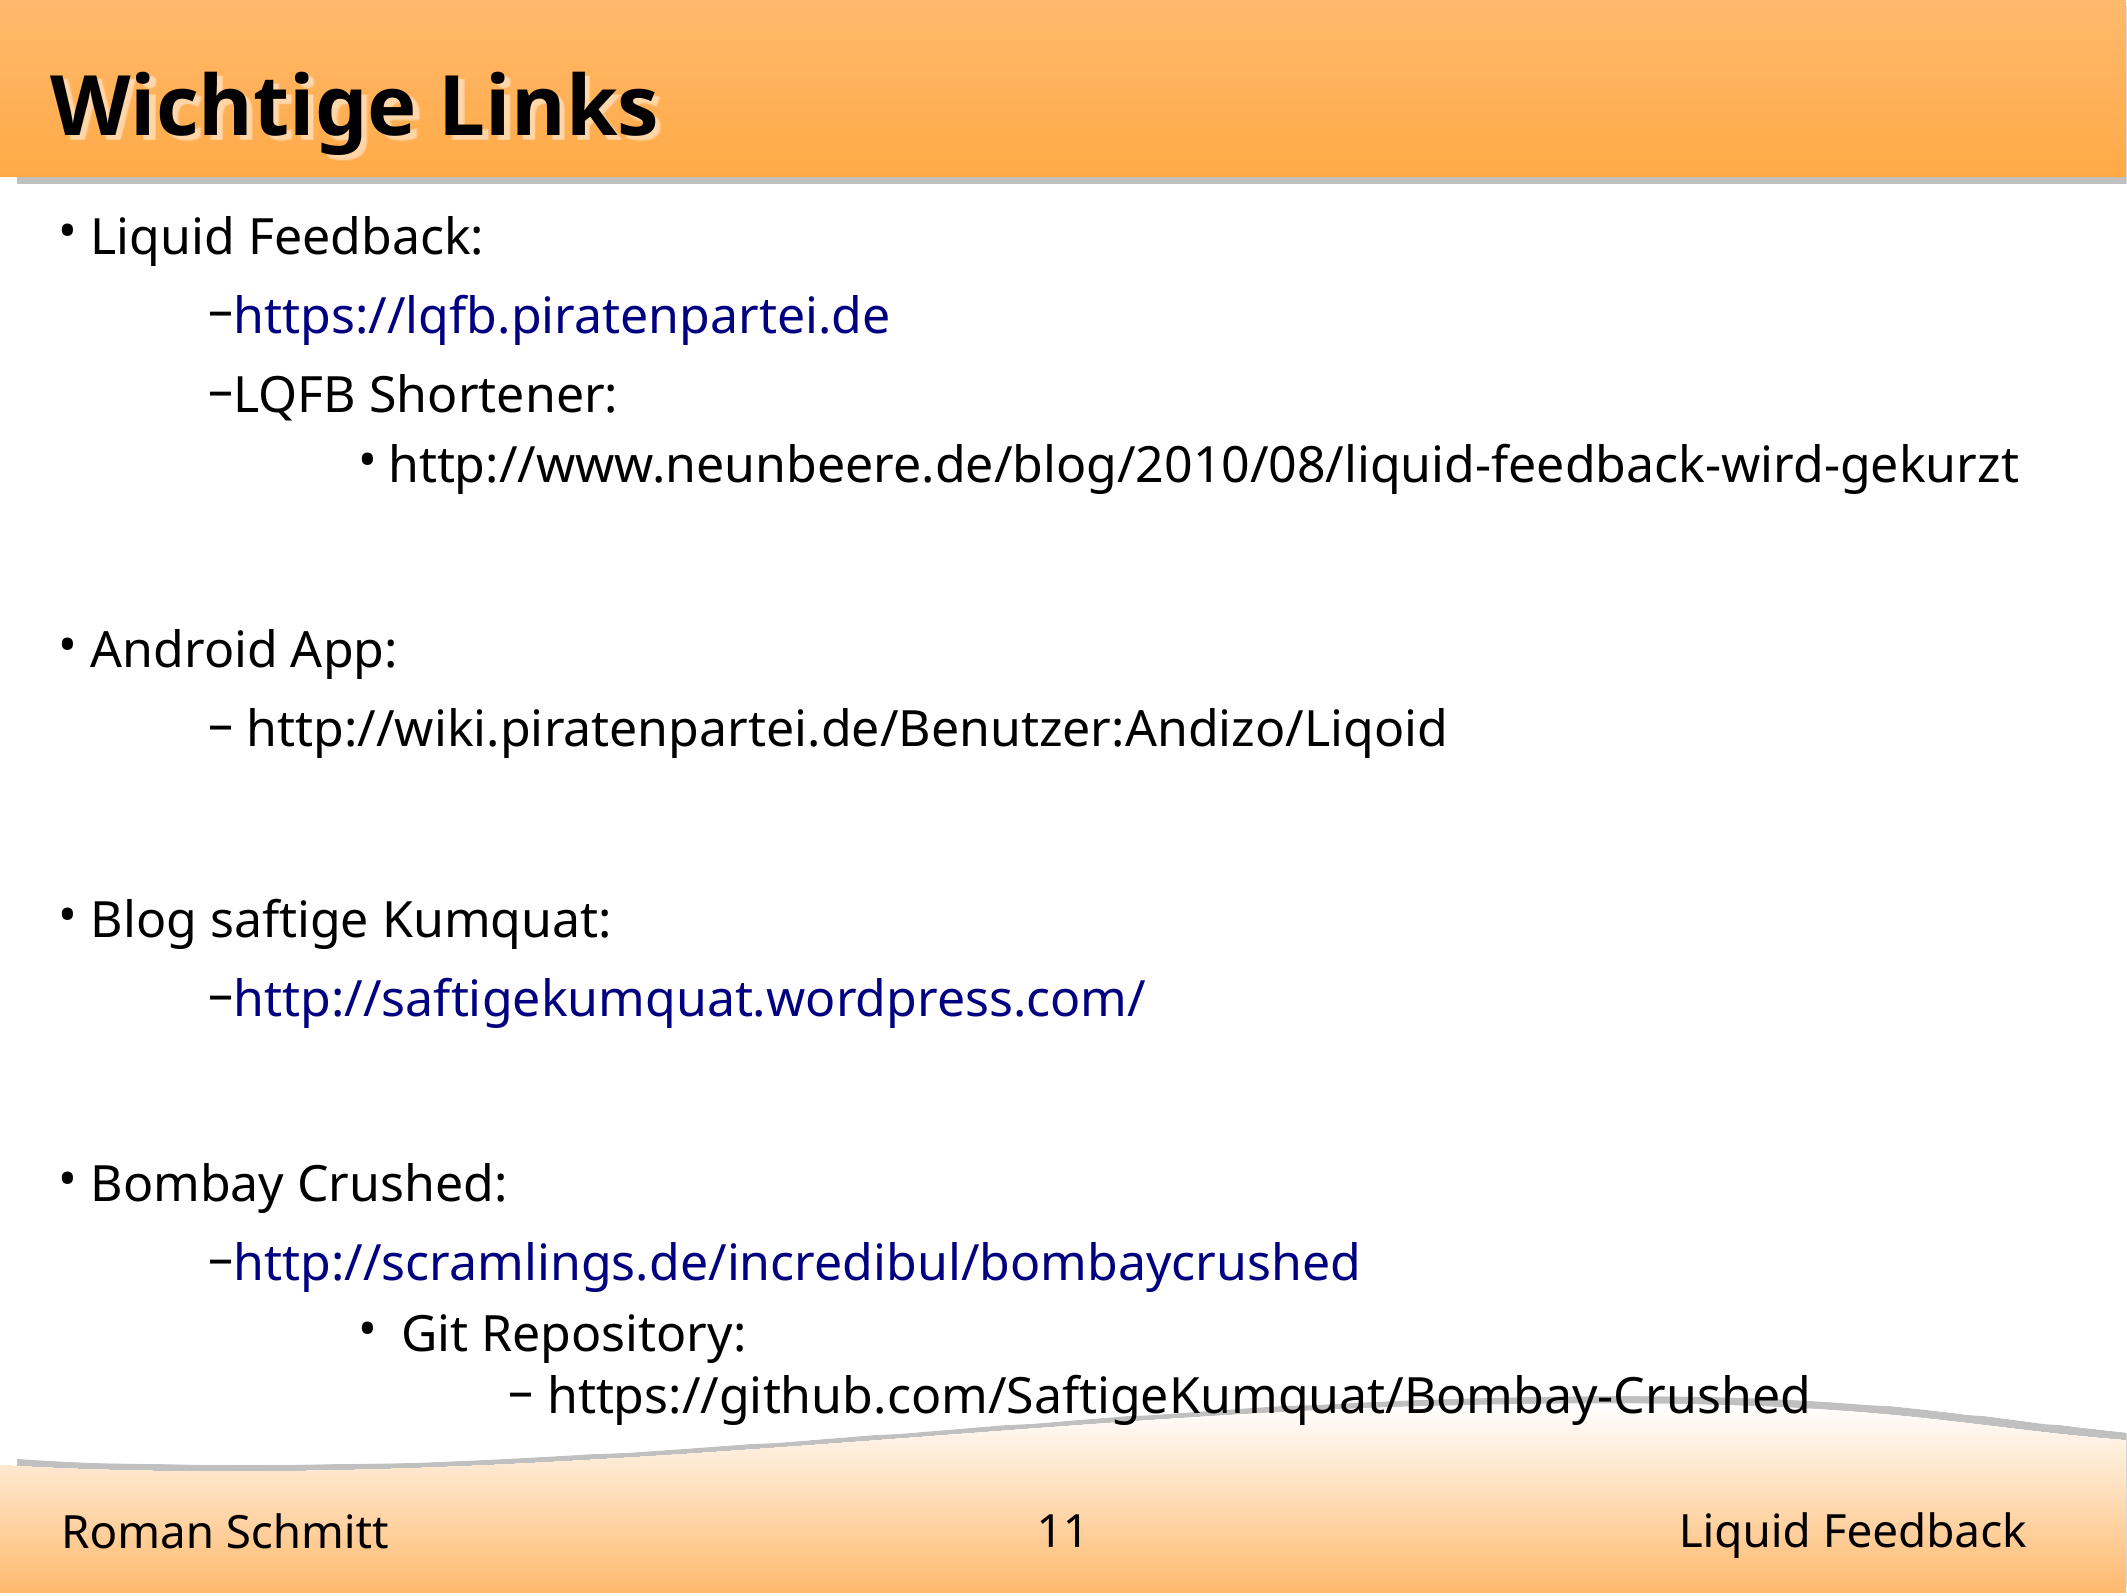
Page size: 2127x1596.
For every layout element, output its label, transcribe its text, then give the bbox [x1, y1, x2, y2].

list Liquid Feedback: https://lqfb.piratenpartei.de LQFB Shortener: http://www.neunbeere.de/blog/2010/08/liquid-feedback-wird-gekurzt Android App: http://wiki.piratenpartei.de/Benutzer:Andizo/Liqoid Blog saftige Kumquat: http://saftigekumquat.wordpress.com/ Bombay Crushed: http://scramlings.de/incredibul/bombaycrushed Git Repository: https://github.com/SaftigeKumquat/Bombay-Crushed [58, 215, 2067, 1394]
title Wichtige Links [50, 42, 2059, 136]
text_box <Nummer> [1018, 1505, 1108, 1559]
